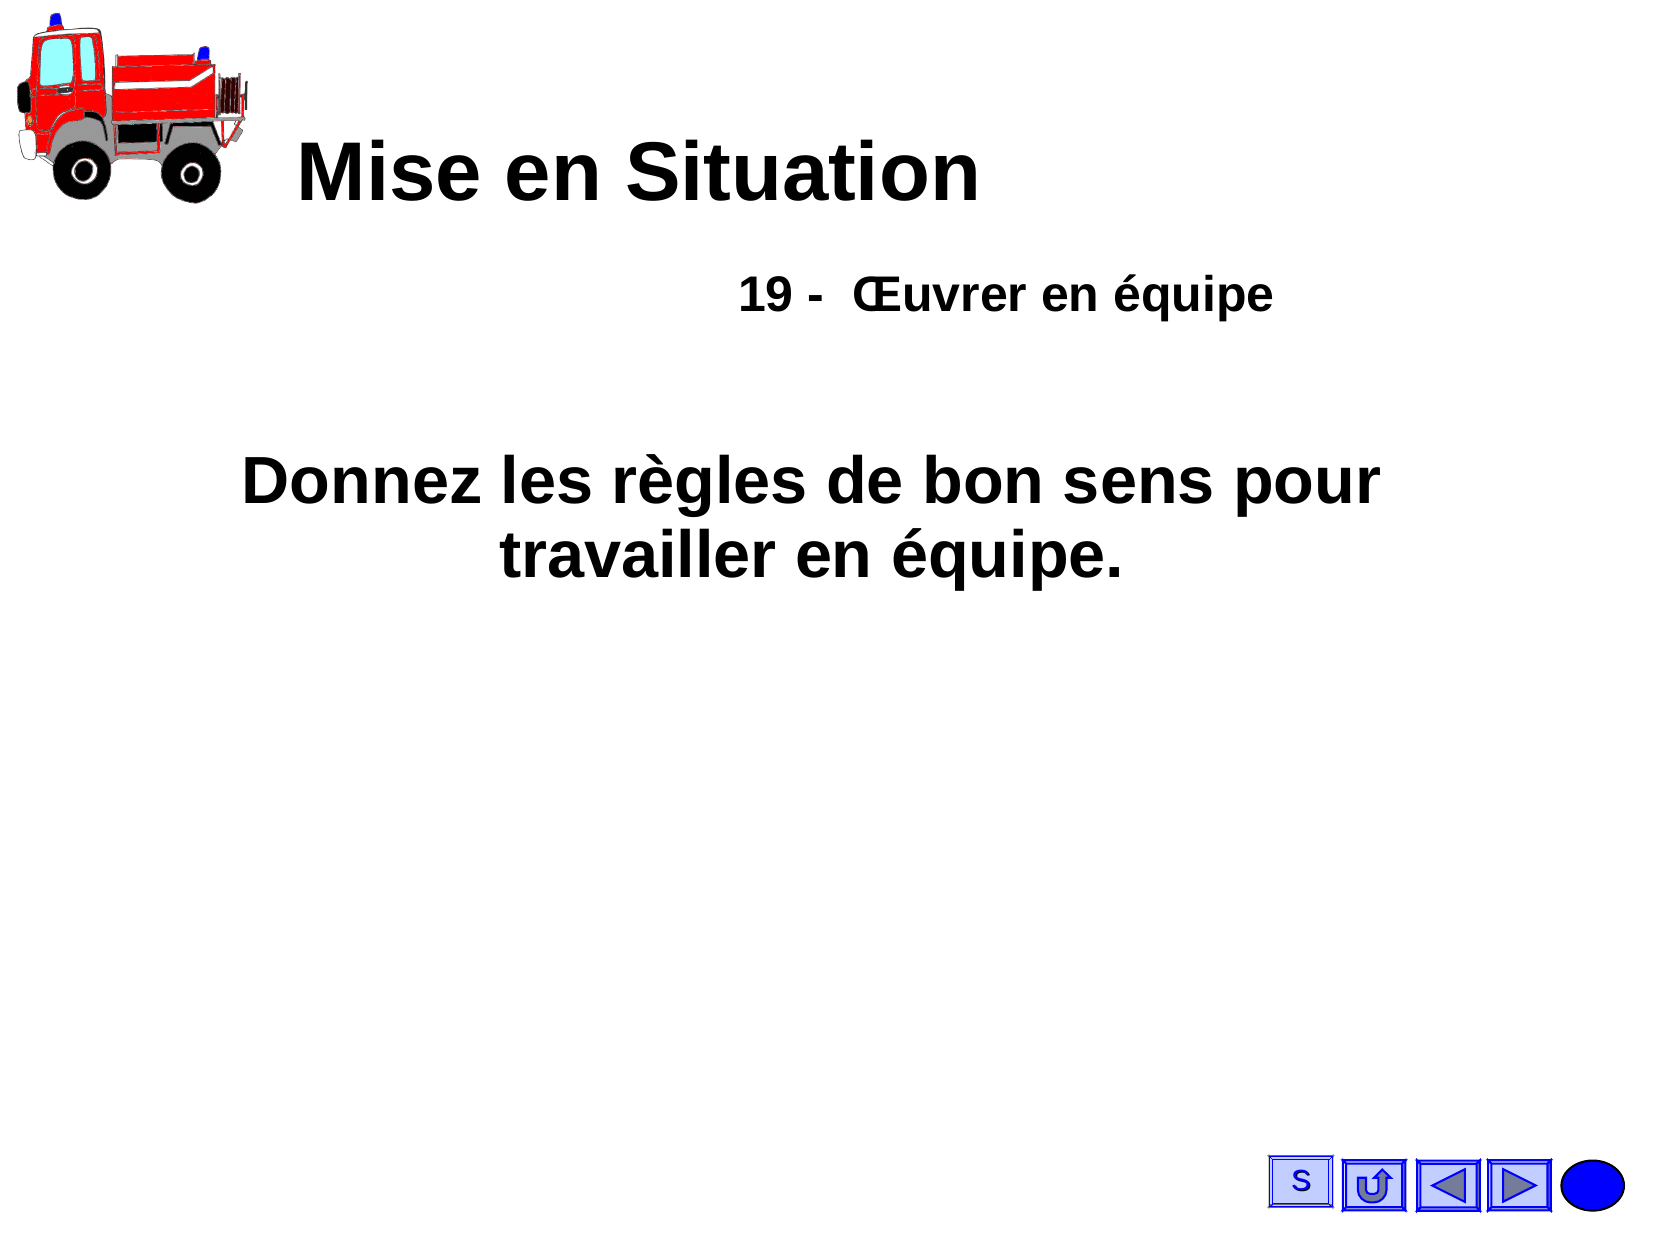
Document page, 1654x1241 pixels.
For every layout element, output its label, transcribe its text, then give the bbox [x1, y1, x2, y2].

text_box Mise en Situation [281, 118, 1020, 227]
text_box 19 - Œuvrer en équipe [738, 265, 1477, 371]
picture [8, 8, 257, 216]
list Donnez les règles de bon sens pour travailler en équipe. [147, 354, 1477, 1199]
text_box [1561, 1160, 1625, 1211]
